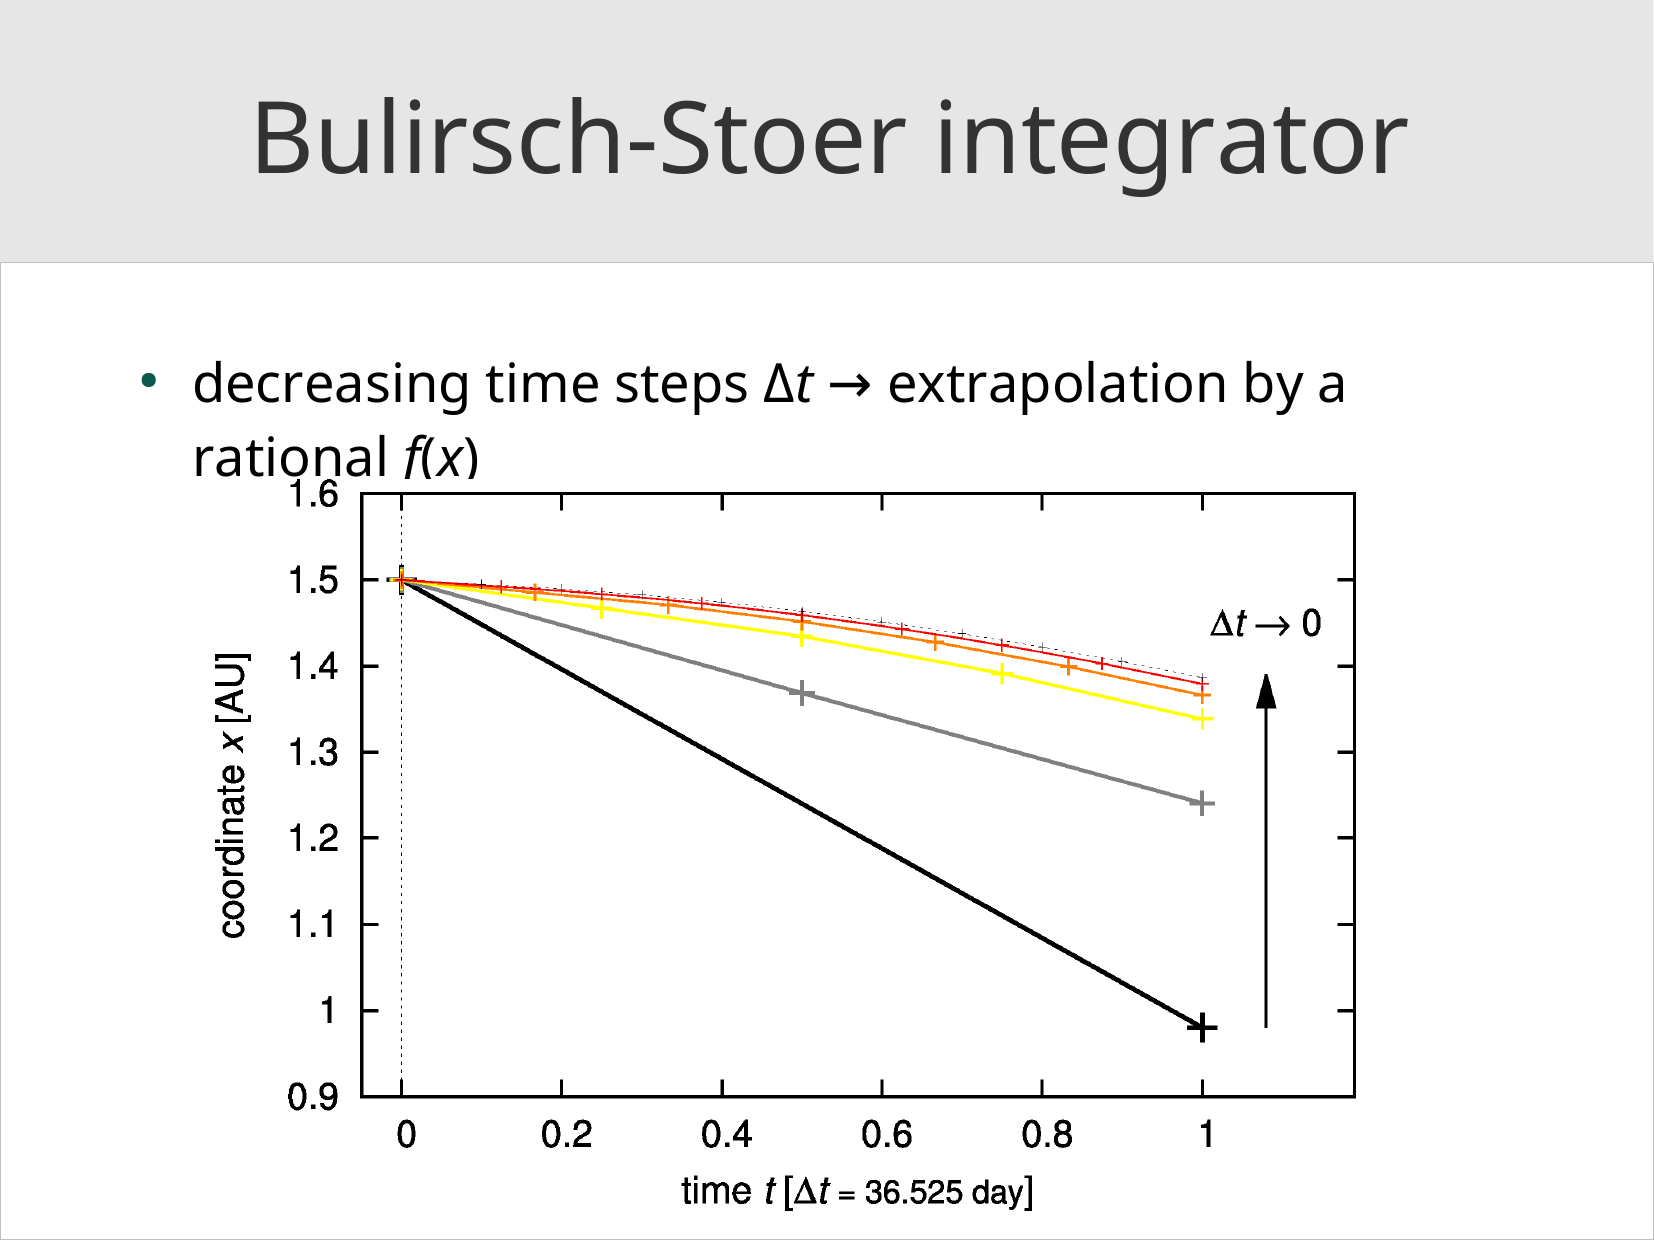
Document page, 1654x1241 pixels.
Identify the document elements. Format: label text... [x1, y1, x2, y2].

picture [215, 479, 1356, 1211]
list decreasing time steps Δt → extrapolation by a rational f(x) [121, 344, 1534, 1064]
title Bulirsch-Stoer integrator [124, 31, 1537, 239]
